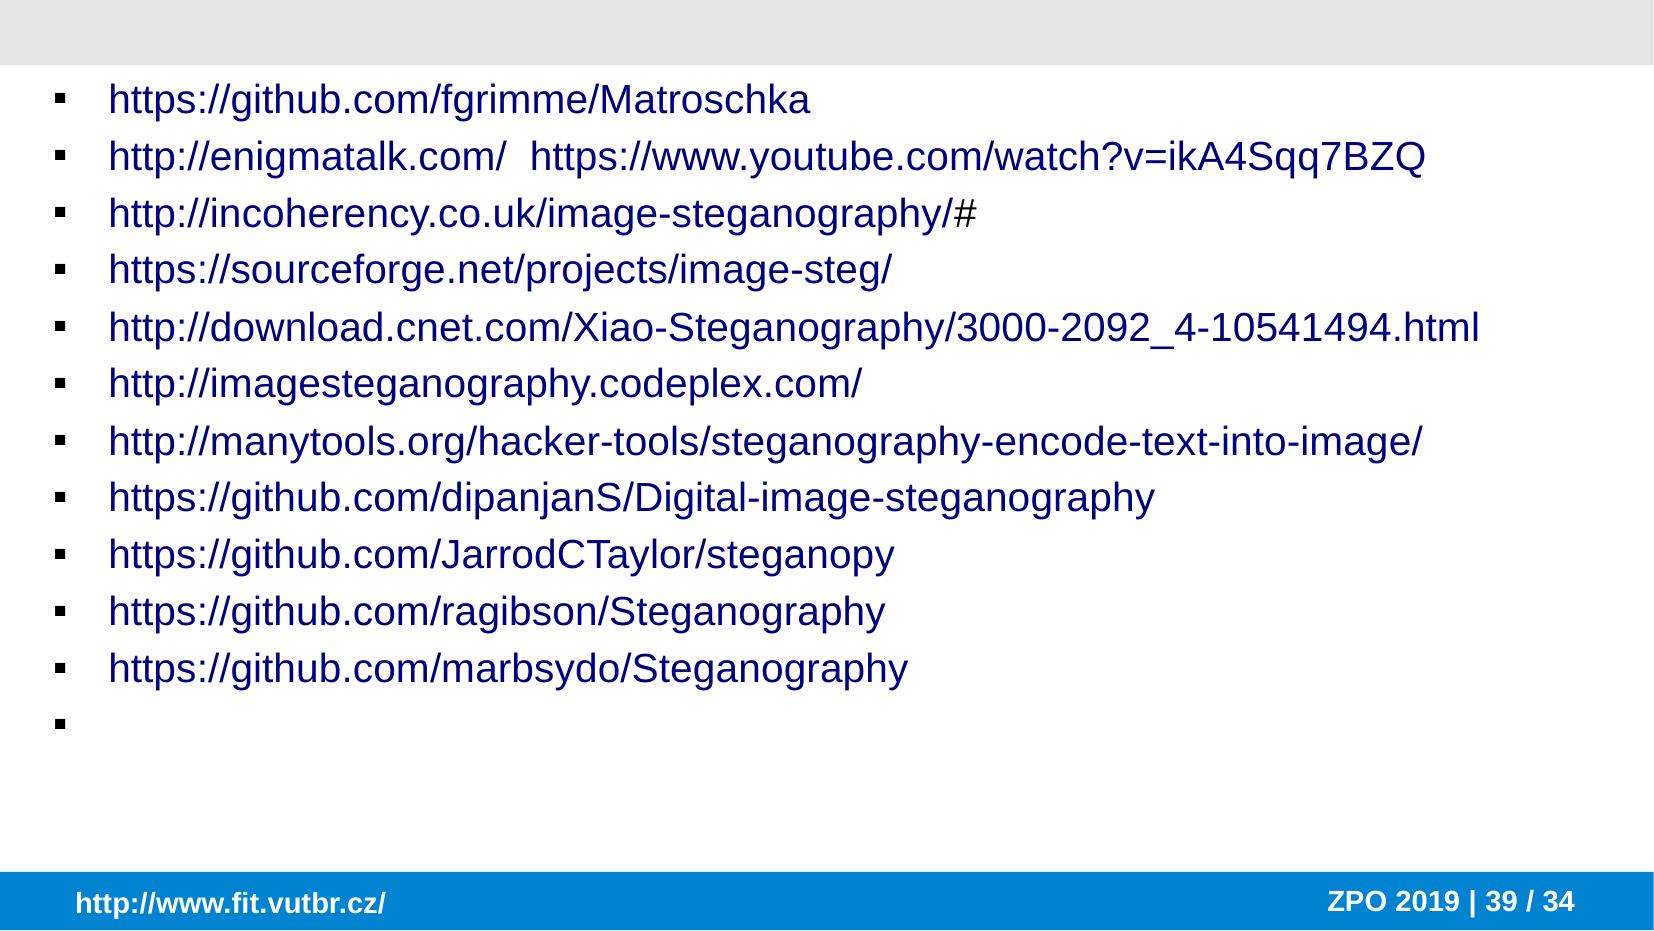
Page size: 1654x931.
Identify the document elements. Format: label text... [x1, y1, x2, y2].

list https://github.com/fgrimme/Matroschka http://enigmatalk.com/ https://www.youtube.com/watch?v=ikA4Sqq7BZQ http://incoherency.co.uk/image-steganography/# https://sourceforge.net/projects/image-steg/ http://download.cnet.com/Xiao-Steganography/3000-2092_4-10541494.html http://imagesteganography.codeplex.com/ http://manytools.org/hacker-tools/steganography-encode-text-into-image/ https://github.com/dipanjanS/Digital-image-steganography https://github.com/JarrodCTaylor/steganopy https://github.com/ragibson/Steganography https://github.com/marbsydo/Steganography [37, 76, 1613, 802]
